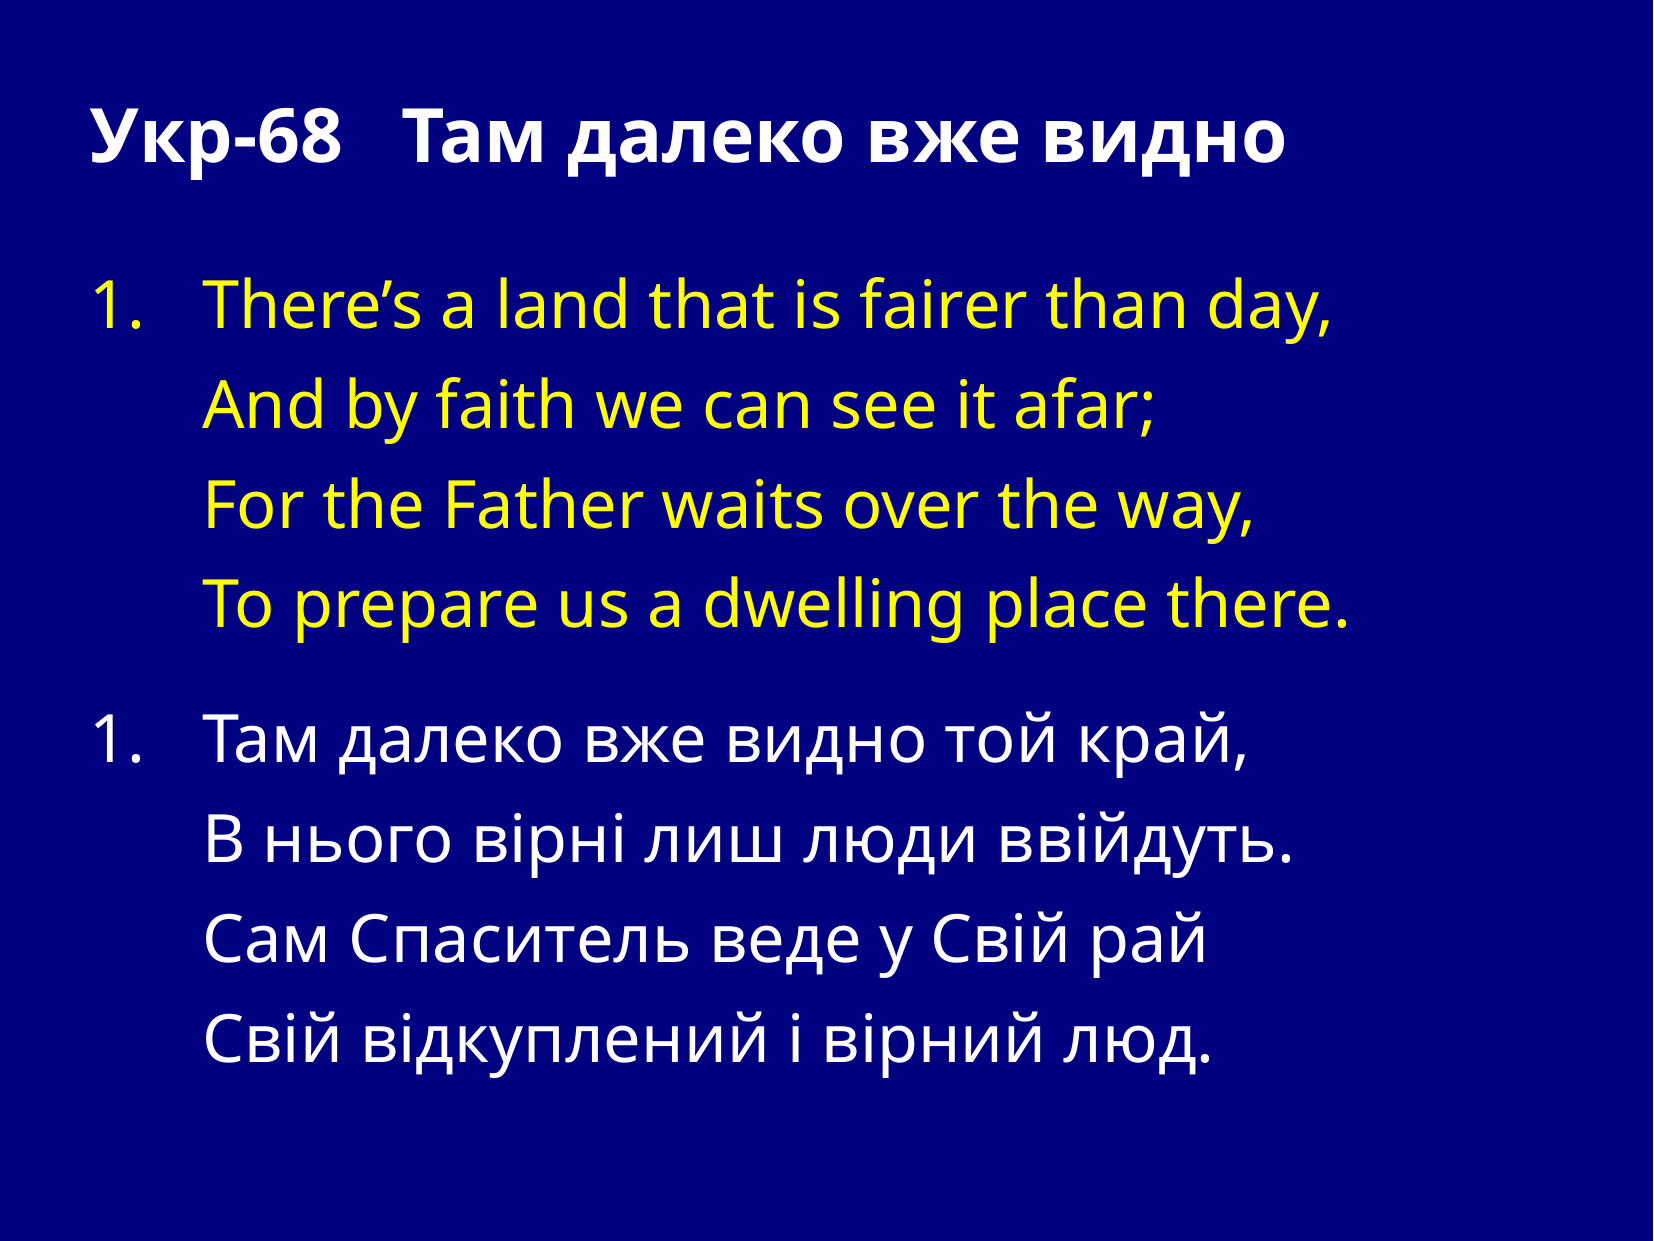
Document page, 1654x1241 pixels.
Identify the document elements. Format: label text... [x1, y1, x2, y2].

text_box 1. Там далеко вже видно той край, В нього вірні лиш люди ввійдуть. Сам Спаситель веде у Свій рай Свій відкуплений і вірний люд. [75, 675, 1576, 1163]
text_box 1. There’s a land that is fairer than day, And by faith we can see it afar; For the Father waits over the way, To prepare us a dwelling place there. [75, 188, 1576, 638]
text_box Укр-68 Там далеко вже видно [75, 75, 1576, 188]
